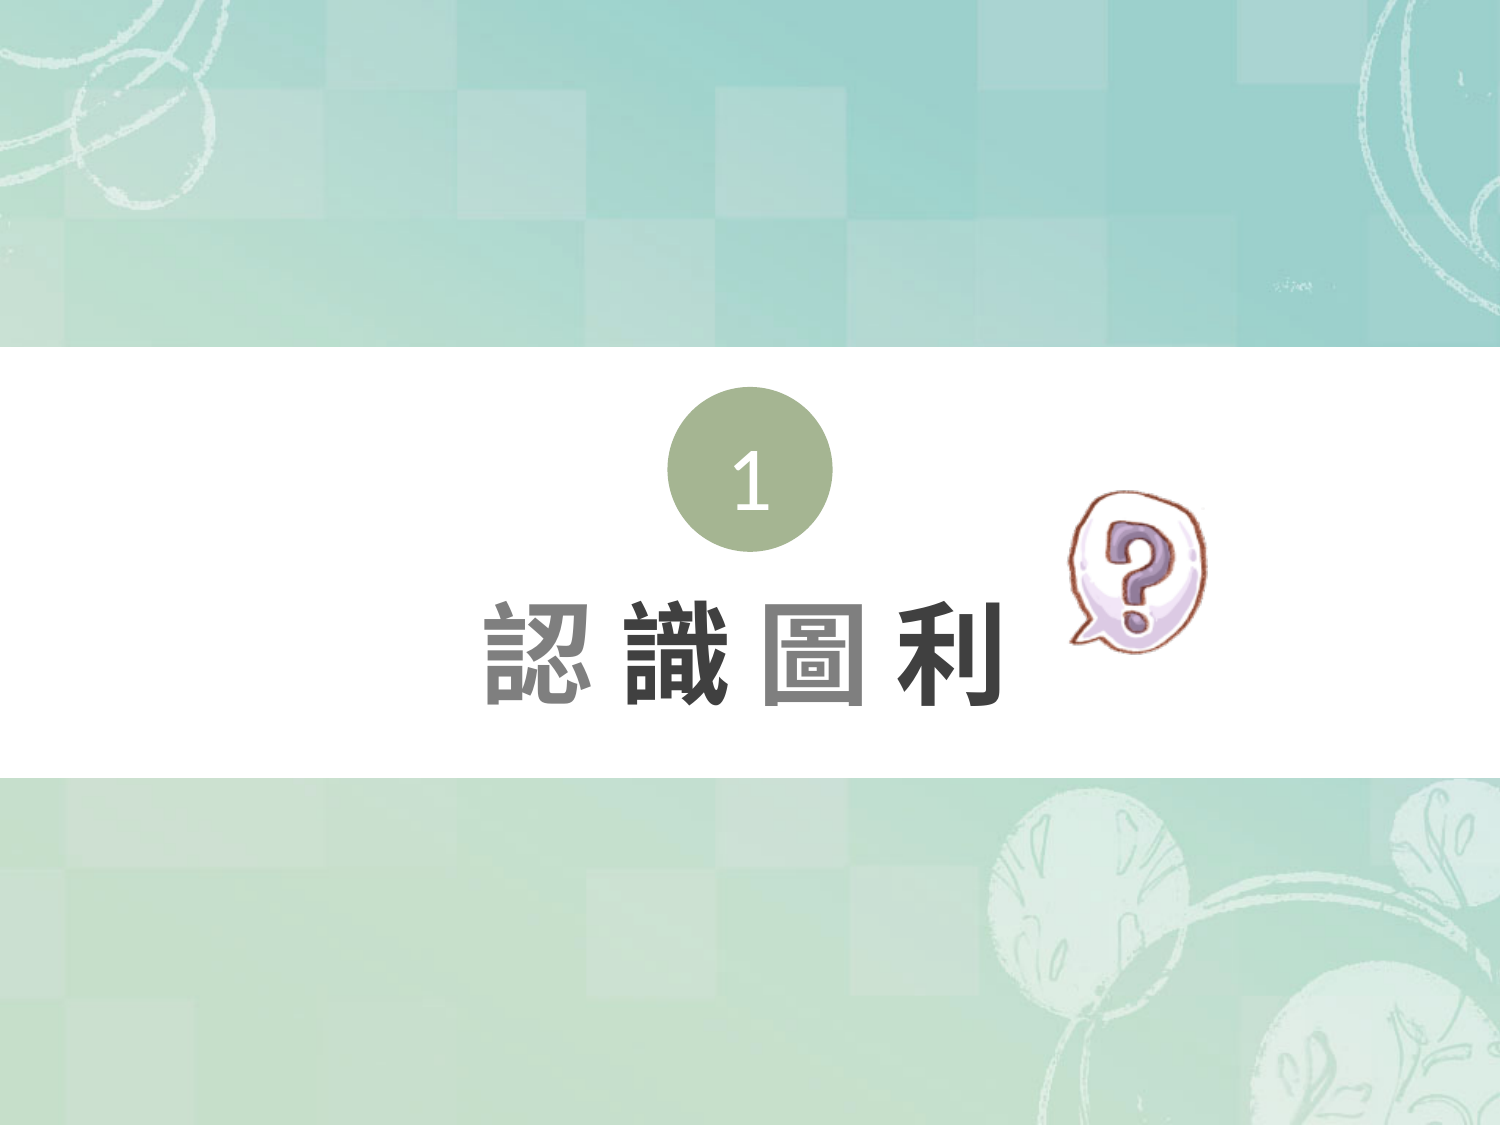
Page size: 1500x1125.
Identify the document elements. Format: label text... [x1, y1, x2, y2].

picture [1032, 476, 1233, 677]
text_box [0, 347, 1500, 778]
text_box 1 [667, 386, 833, 552]
text_box 認 識 圖 利 [466, 576, 1037, 728]
